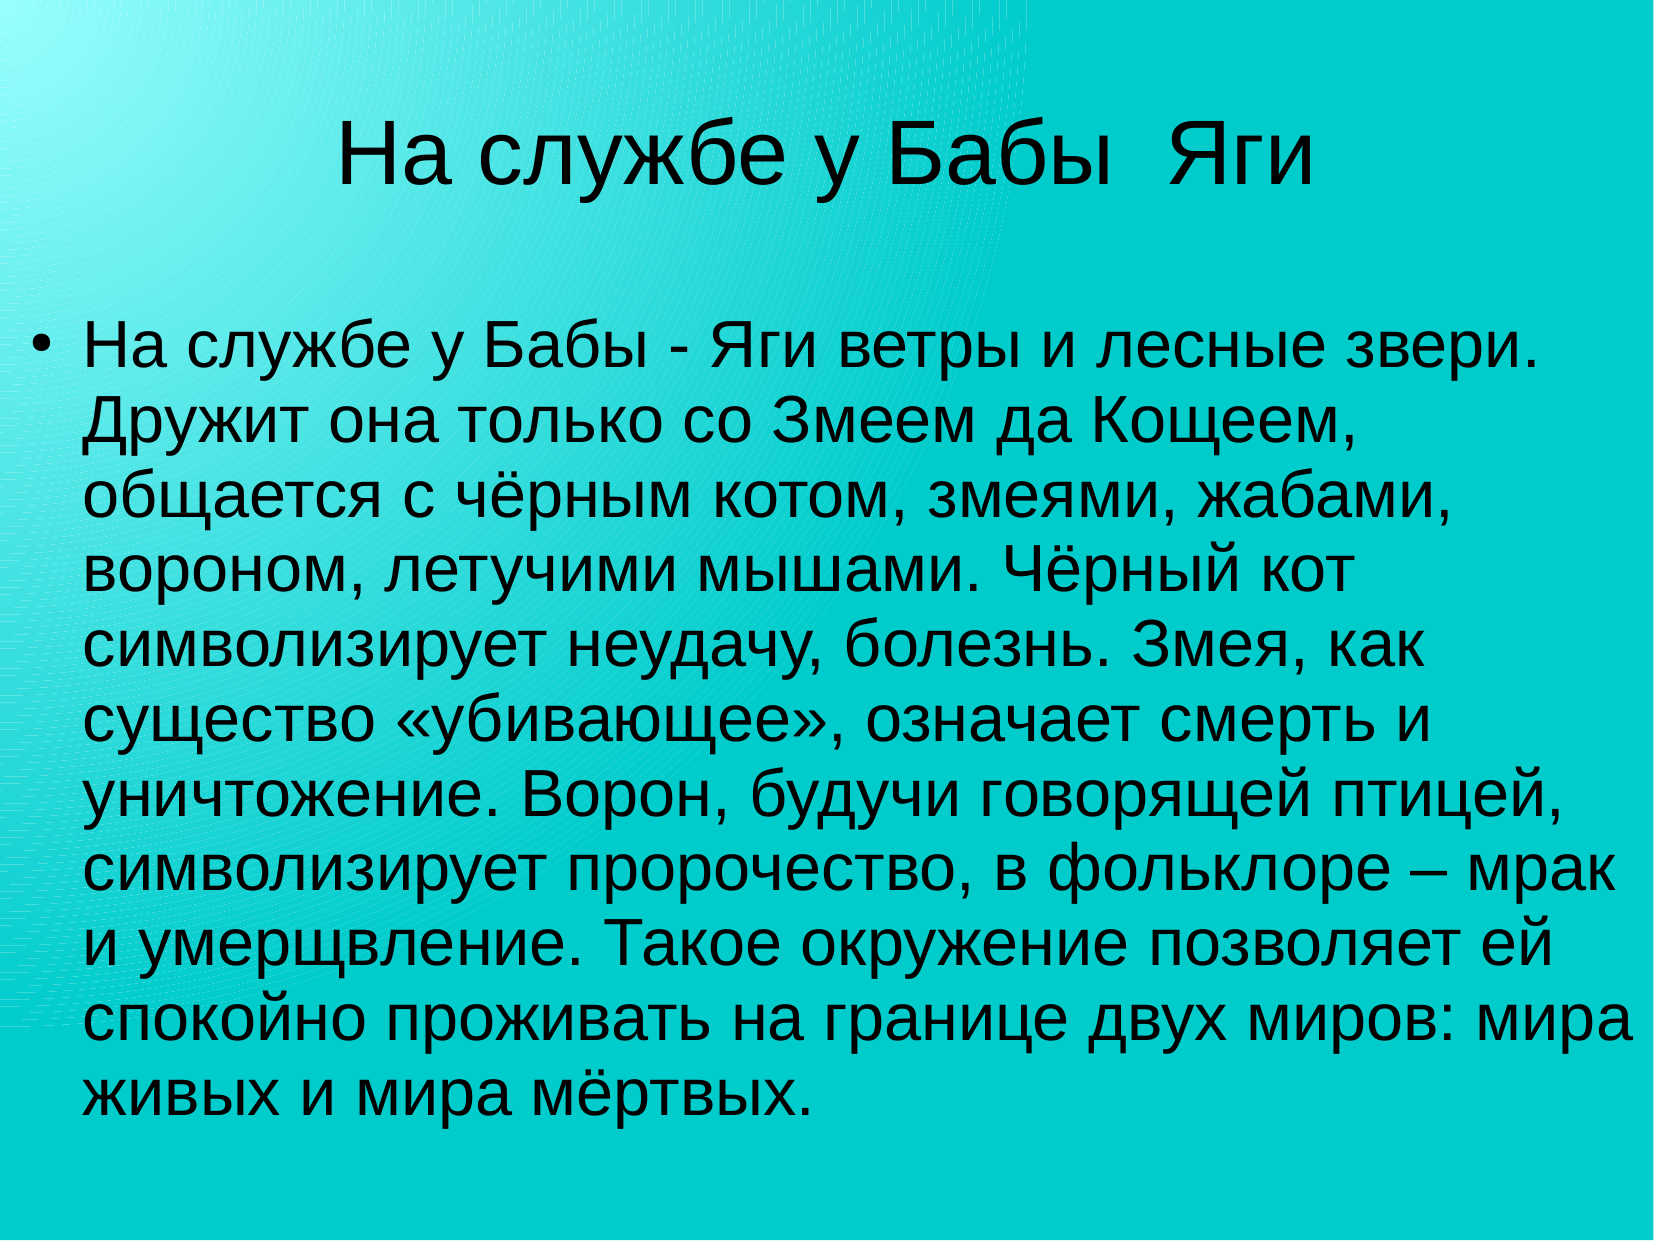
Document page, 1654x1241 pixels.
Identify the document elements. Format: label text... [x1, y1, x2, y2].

title На службе у Бабы Яги [82, 49, 1571, 257]
list На службе у Бабы - Яги ветры и лесные звери. Дружит она только со Змеем да Кощеем, общается с чёрным котом, змеями, жабами, вороном, летучими мышами. Чёрный кот символизирует неудачу, болезнь. Змея, как существо «убивающее», означает смерть и уничтожение. Ворон, будучи говорящей птицей, символизирует пророчество, в фольклоре – мрак и умерщвление. Такое окружение позволяет ей спокойно проживать на границе двух миров: мира живых и мира мёртвых. [11, 307, 1642, 1241]
